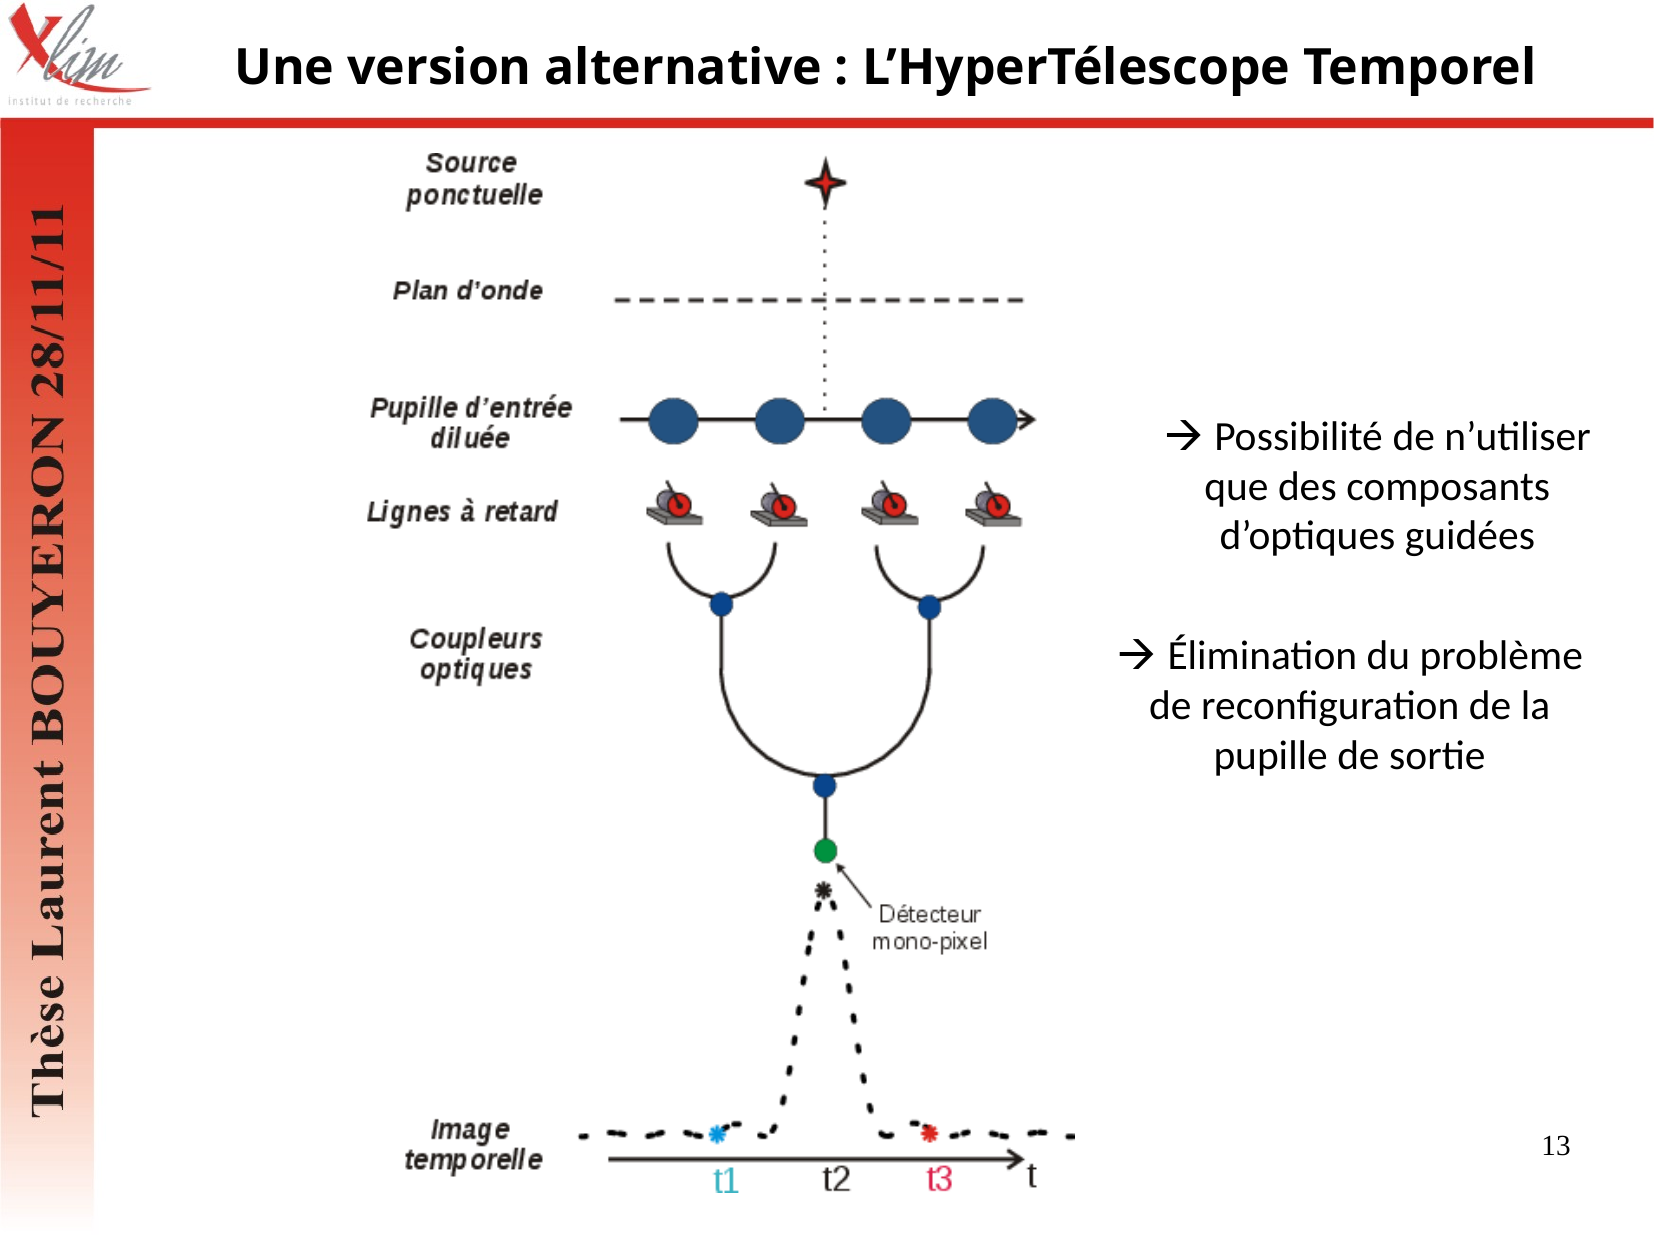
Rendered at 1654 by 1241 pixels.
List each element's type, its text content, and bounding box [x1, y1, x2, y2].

text_box Une version alternative : L’HyperTélescope Temporel [153, 26, 1619, 102]
text_box  Possibilité de n’utiliser que des composants d’optiques guidées [1125, 401, 1630, 566]
picture [0, 0, 1654, 1241]
text_box  Élimination du problème de reconfiguration de la pupille de sortie [1097, 620, 1602, 786]
